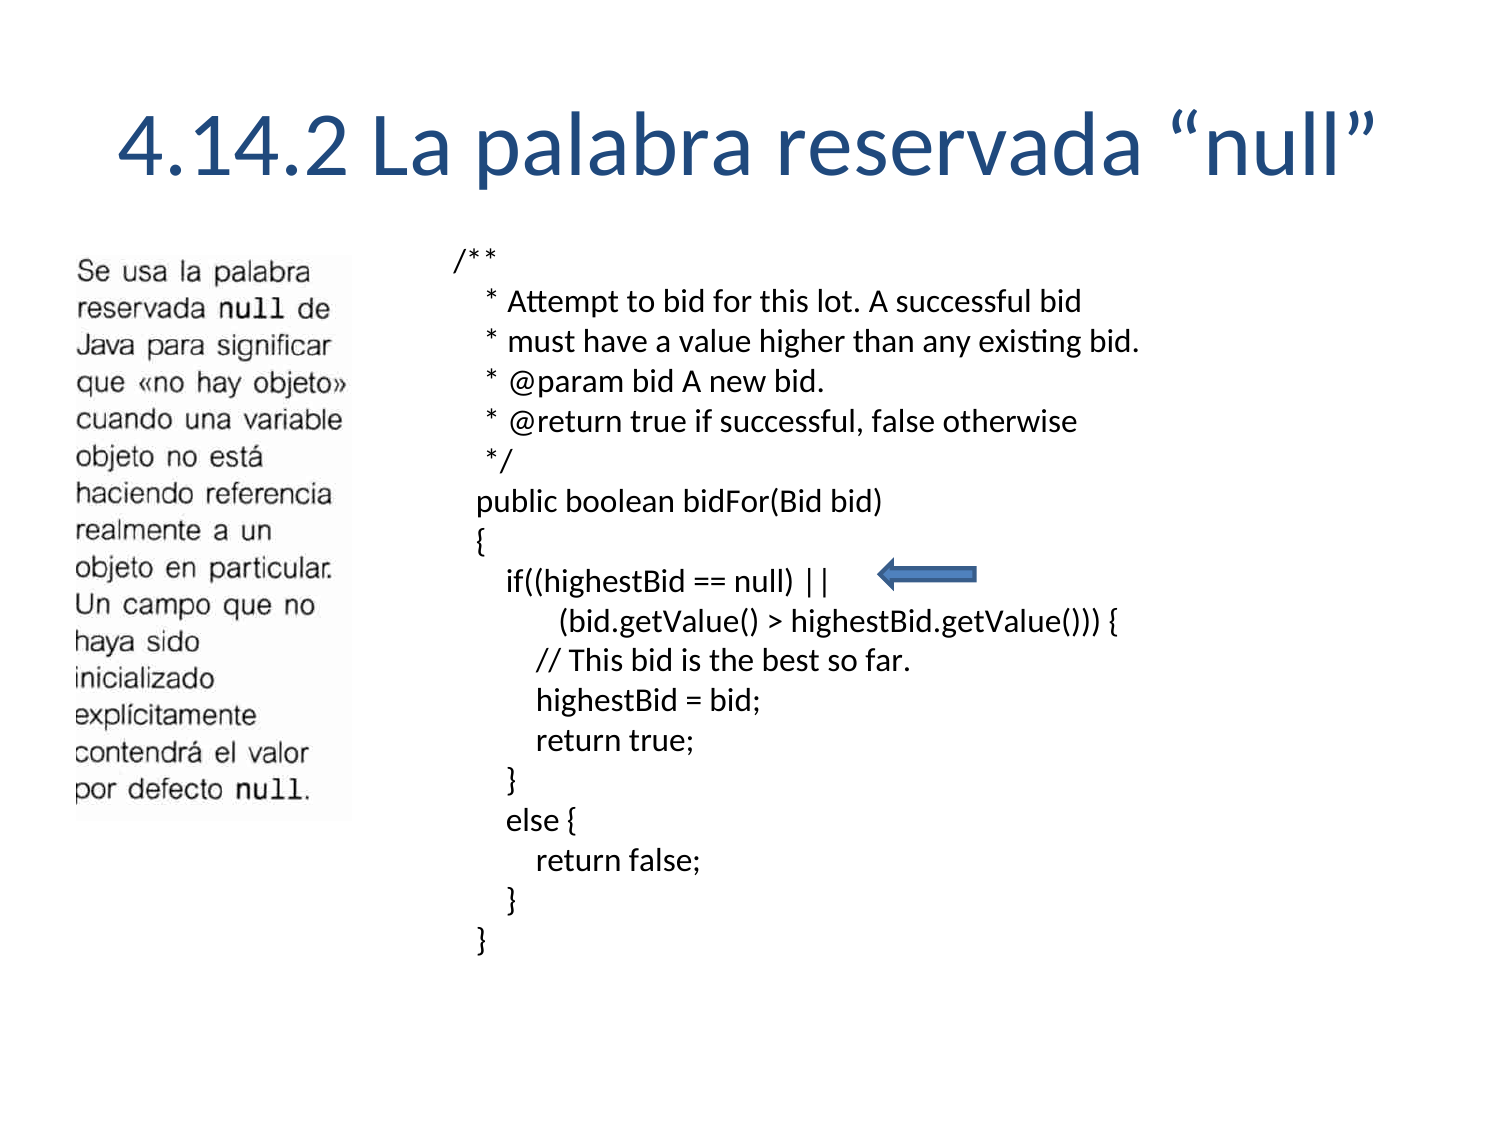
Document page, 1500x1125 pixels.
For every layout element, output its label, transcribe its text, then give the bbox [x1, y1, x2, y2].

text_box [879, 562, 975, 587]
title 4.14.2 La palabra reservada “null” [75, 45, 1426, 233]
text_box /** * Attempt to bid for this lot. A successful bid * must have a value higher than any existing bid. * @param bid A new bid. * @return true if successful, false otherwise */ public boolean bidFor(Bid bid) { if((highestBid == null) || (bid.getValue() > highestBid.getValue())) { // This bid is the best so far. highestBid = bid; return true; } else { return false; } } [430, 231, 1181, 966]
picture [76, 255, 352, 821]
